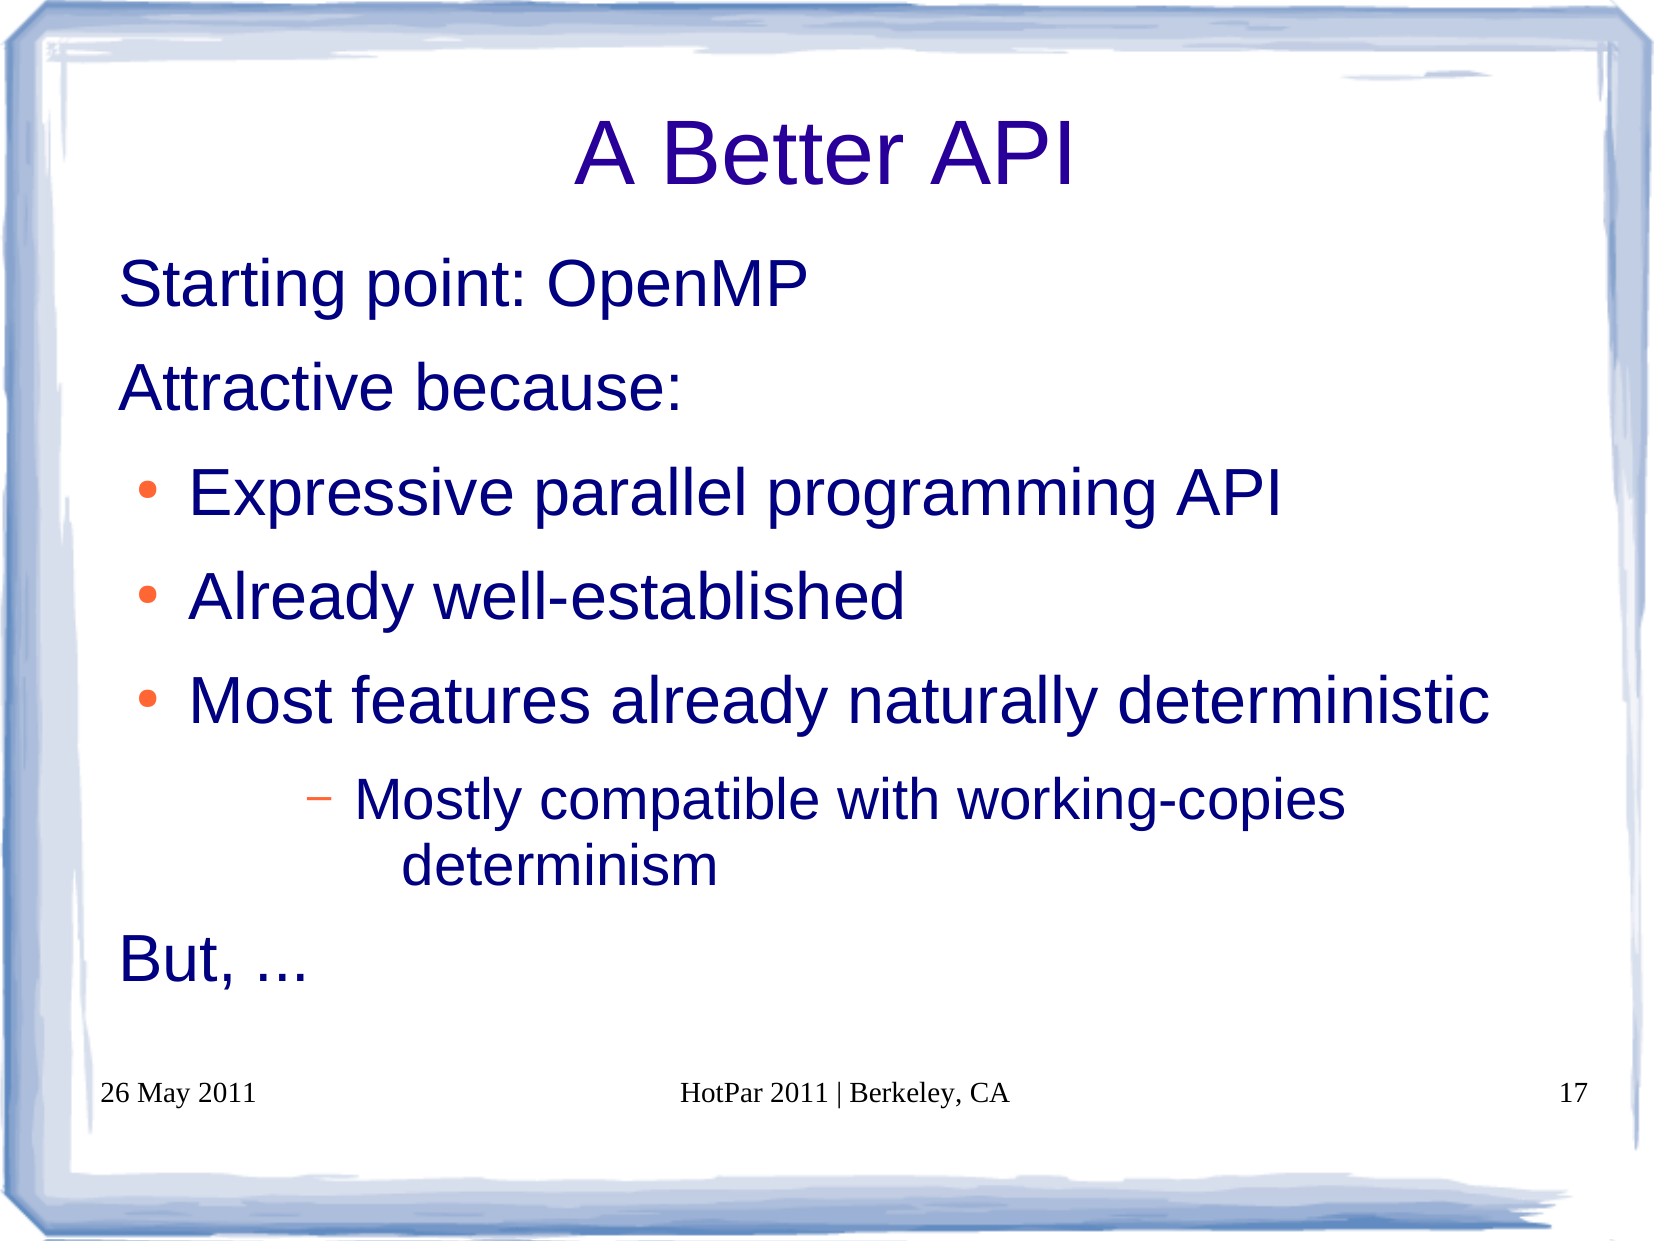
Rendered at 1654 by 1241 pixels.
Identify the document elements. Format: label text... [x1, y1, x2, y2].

title A Better API [82, 49, 1571, 257]
list Starting point: OpenMP Attractive because: Expressive parallel programming API Already well-established Most features already naturally deterministic Mostly compatible with working-copies determinism But, ... [118, 245, 1571, 995]
picture [0, 0, 1654, 1241]
